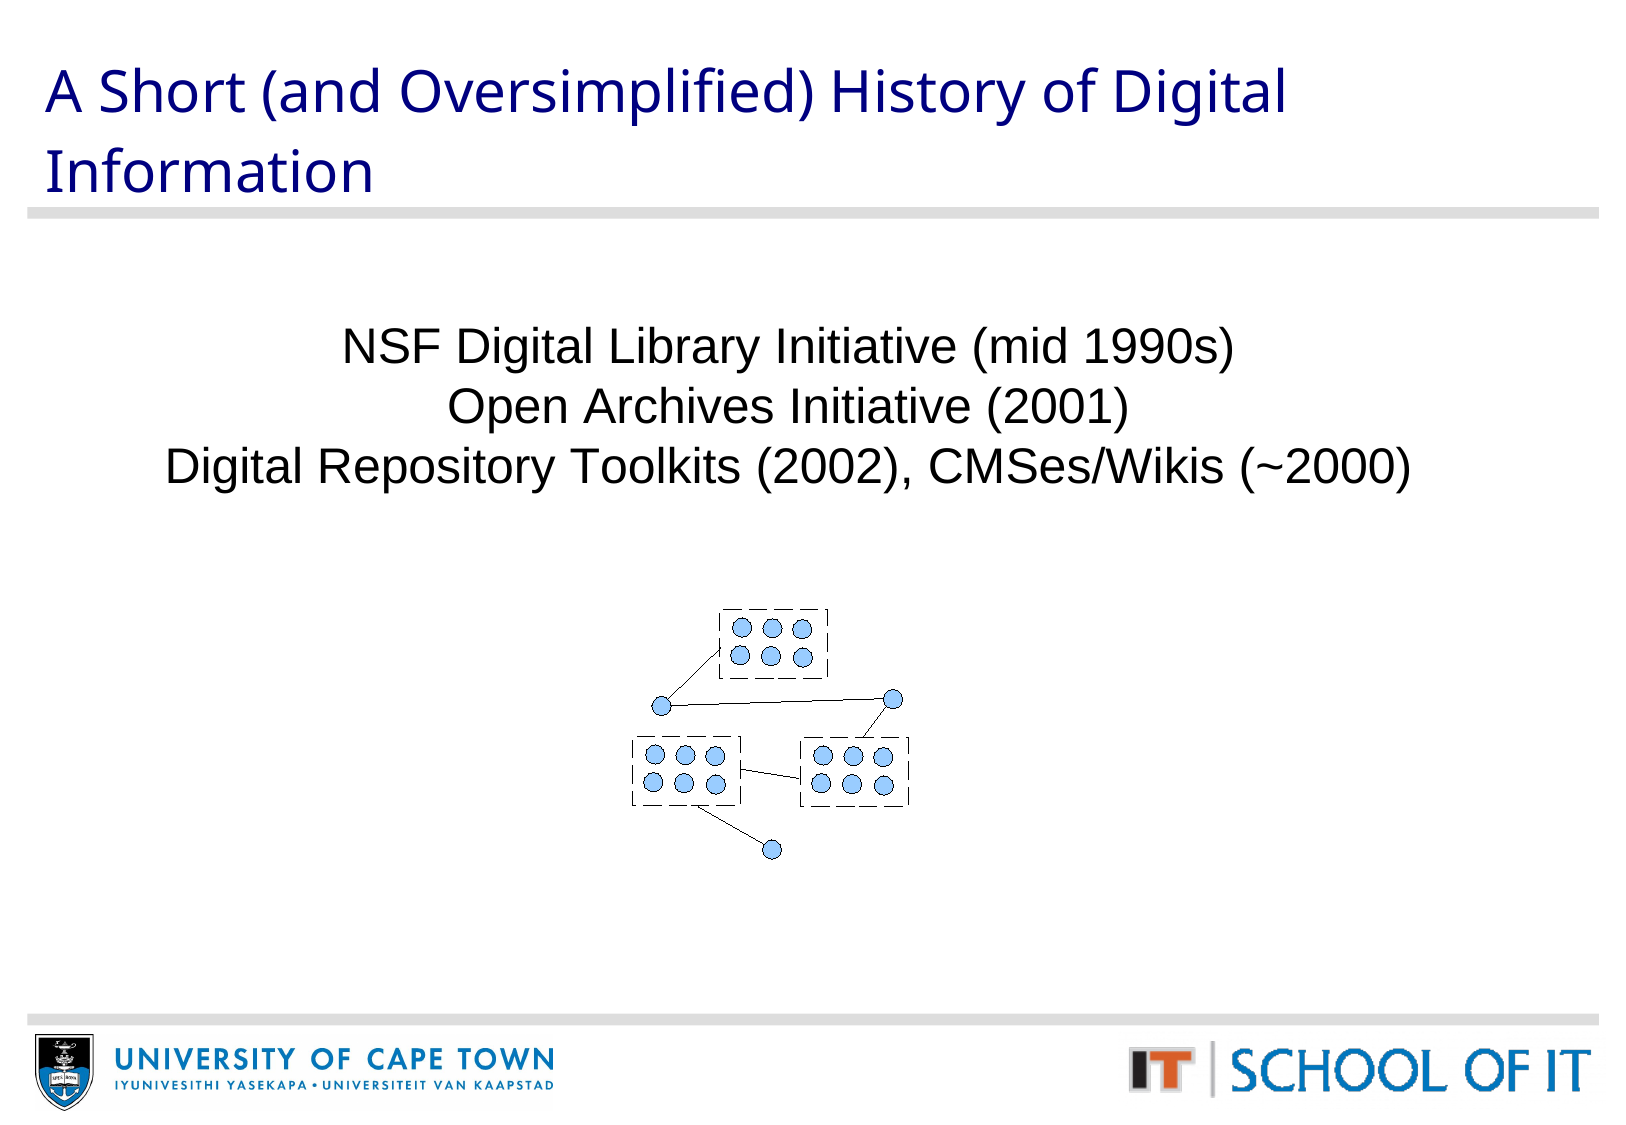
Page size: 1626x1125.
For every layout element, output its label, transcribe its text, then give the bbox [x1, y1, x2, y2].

text_box [793, 647, 813, 668]
text_box [843, 746, 864, 766]
text_box [730, 645, 750, 665]
text_box [792, 619, 812, 639]
text_box [842, 774, 862, 794]
text_box [674, 773, 694, 793]
text_box [706, 774, 726, 795]
text_box [883, 689, 903, 709]
text_box [705, 746, 725, 766]
text_box [643, 772, 663, 792]
picture [1118, 1030, 1606, 1109]
text_box [675, 745, 696, 765]
picture [35, 1034, 553, 1111]
text_box [874, 775, 894, 796]
text_box [762, 618, 783, 638]
text_box [811, 773, 831, 793]
title A Short (and Oversimplified) History of Digital Information [45, 66, 1583, 194]
text_box [762, 839, 782, 860]
text_box NSF Digital Library Initiative (mid 1990s) Open Archives Initiative (2001) Digital Repository Toolkits (2002), CMSes/Wikis (~2000) [149, 306, 1428, 501]
text_box [732, 617, 752, 638]
text_box [645, 744, 665, 765]
text_box [873, 747, 893, 767]
text_box [761, 646, 781, 666]
text_box [813, 745, 833, 766]
text_box [651, 696, 672, 716]
